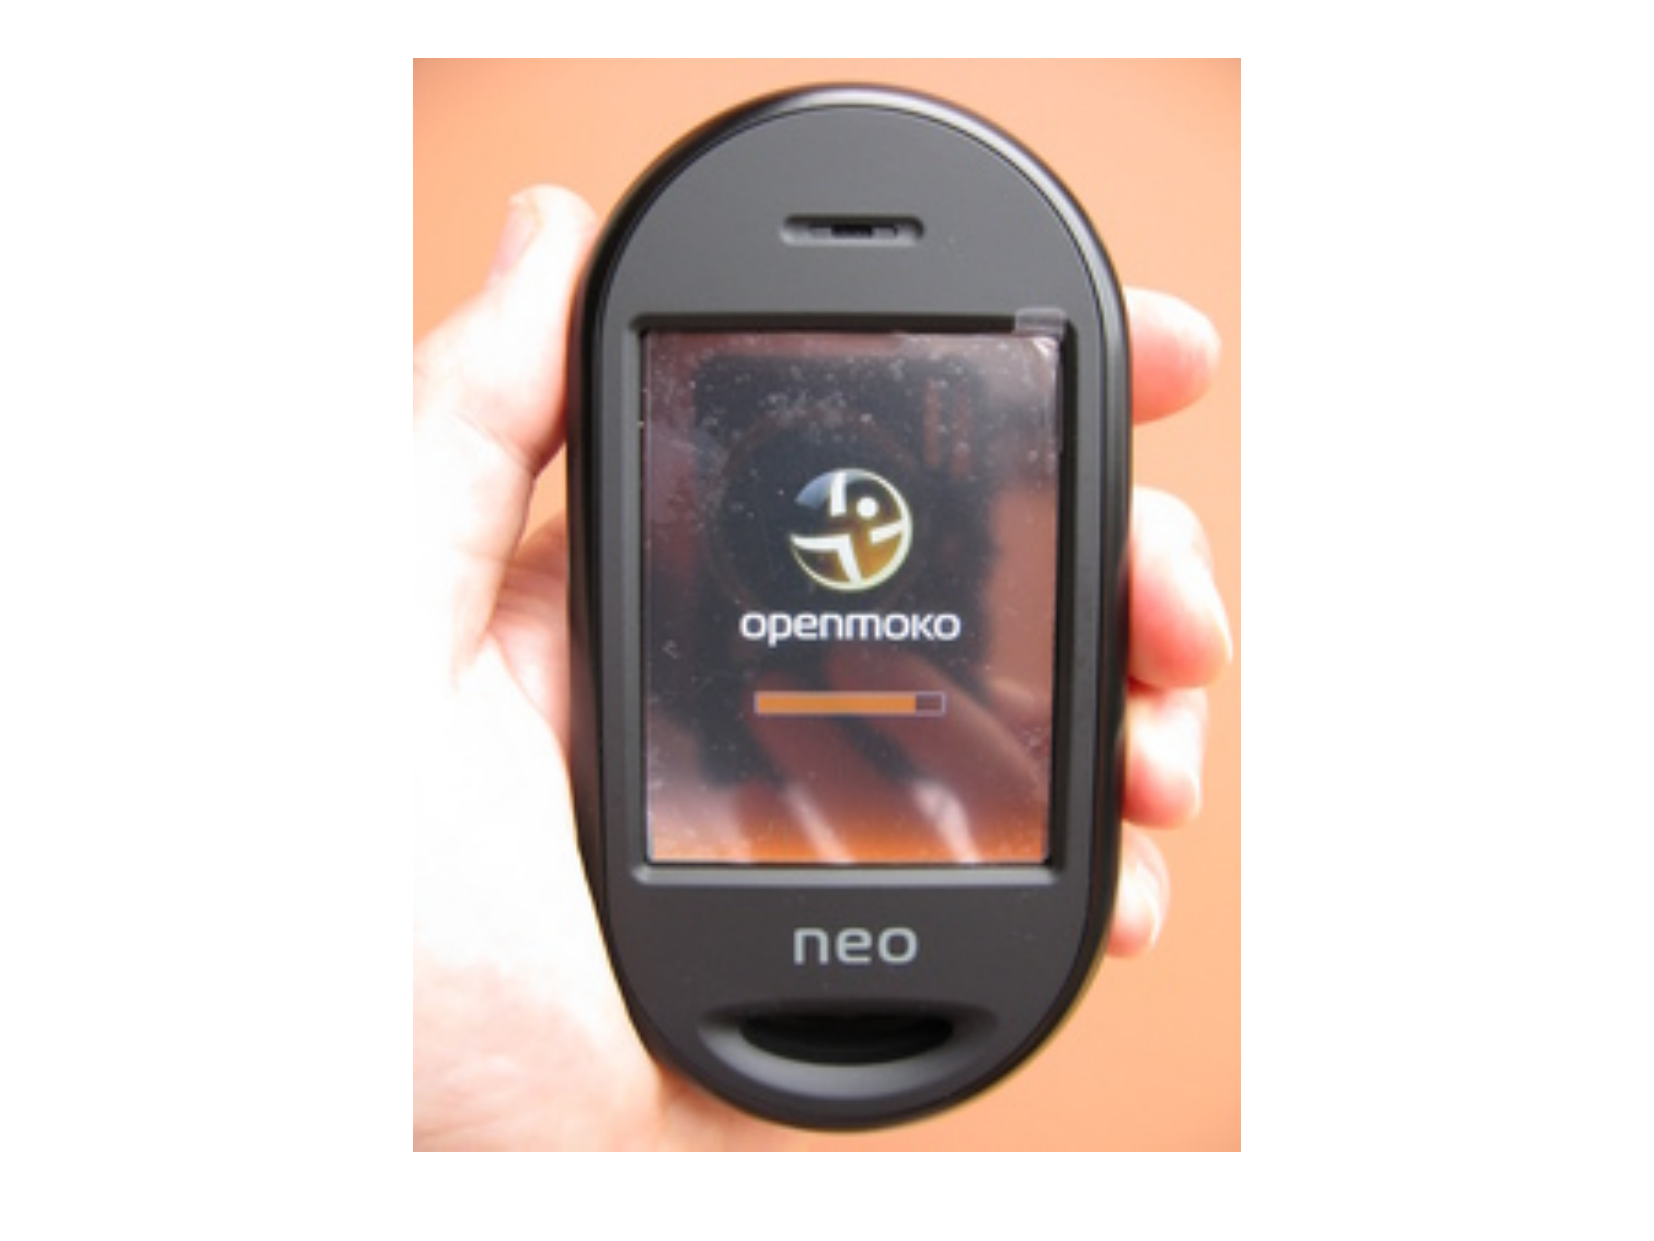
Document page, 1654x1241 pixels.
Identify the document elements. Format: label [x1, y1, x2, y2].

picture [413, 58, 1241, 1152]
